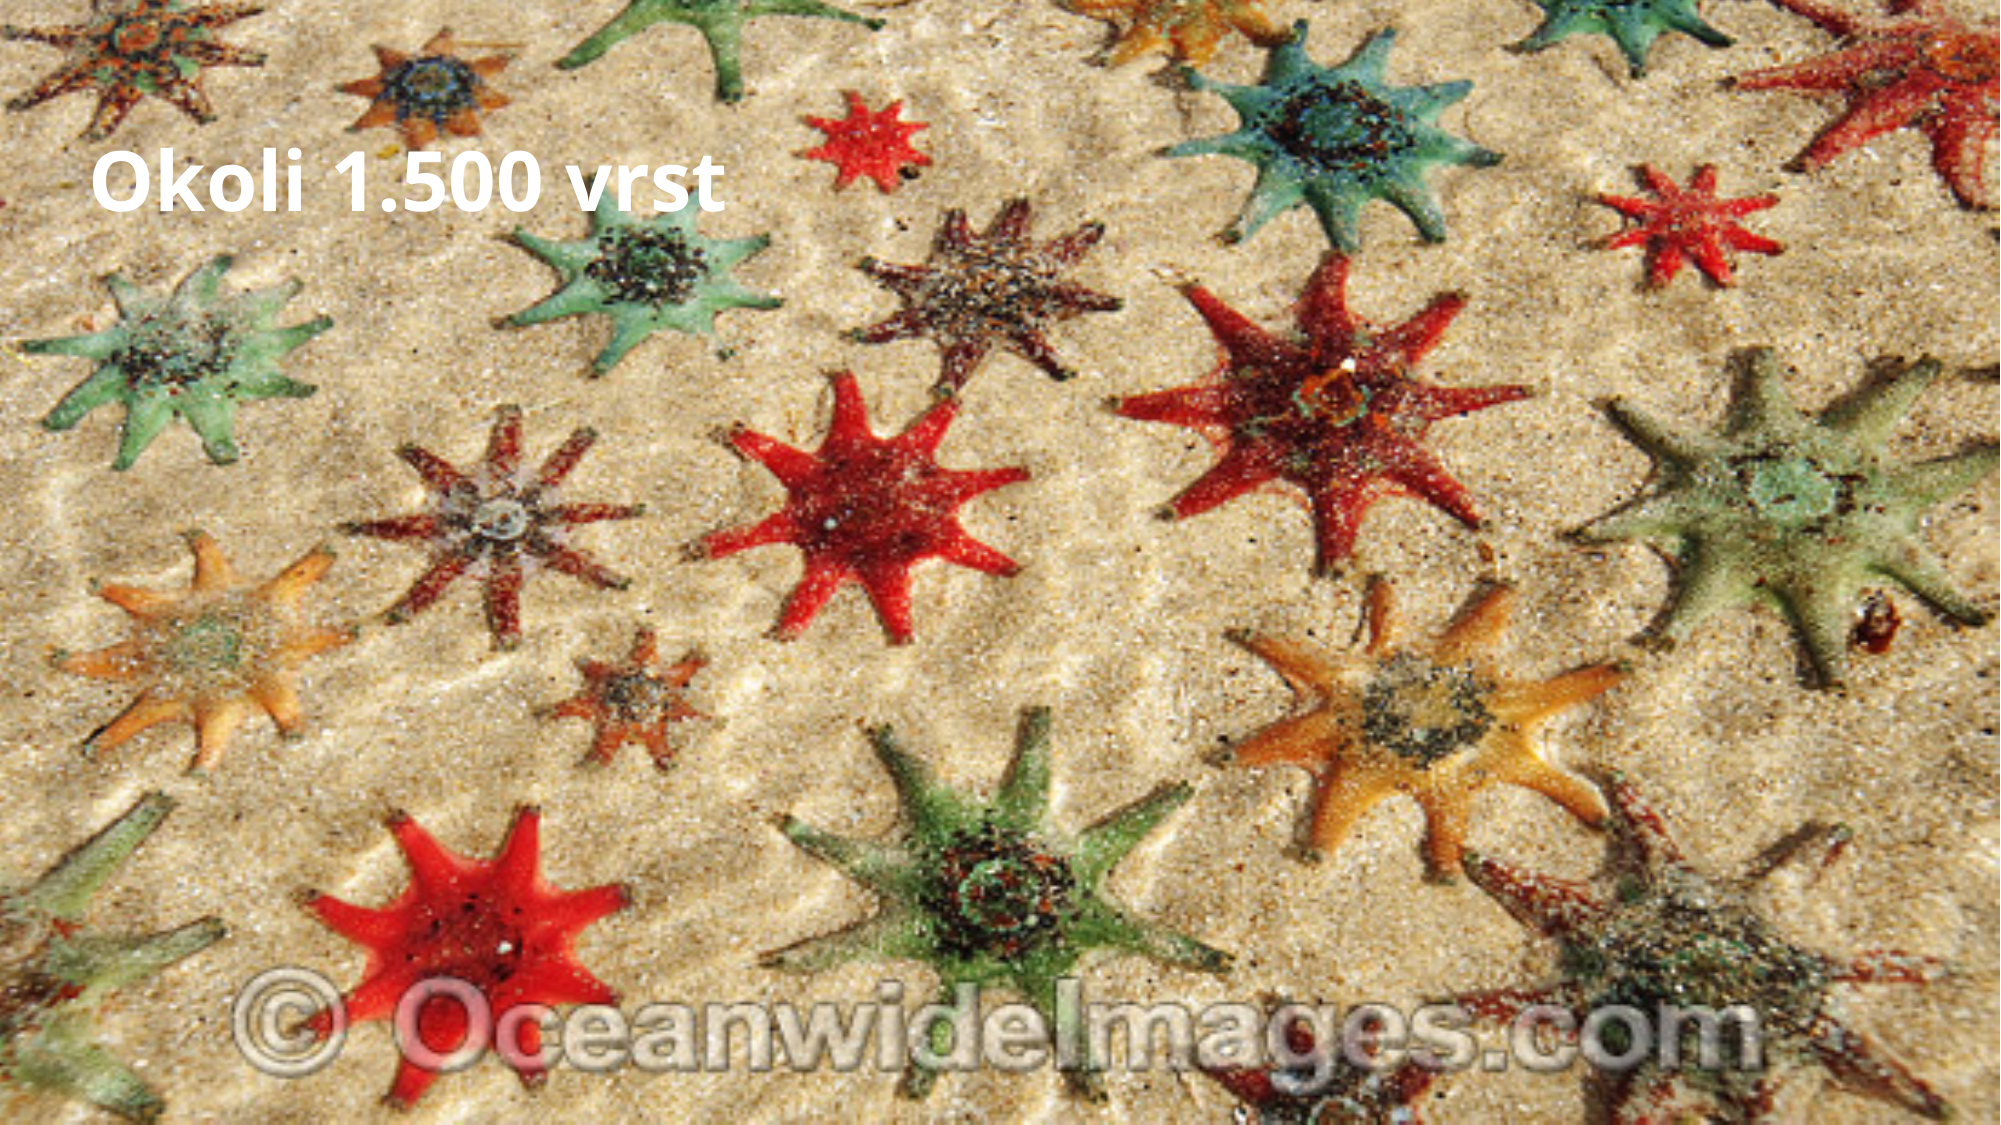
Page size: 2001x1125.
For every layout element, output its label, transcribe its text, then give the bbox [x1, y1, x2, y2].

text_box Okoli 1.500 vrst [73, 120, 930, 236]
picture [0, 0, 2000, 1125]
